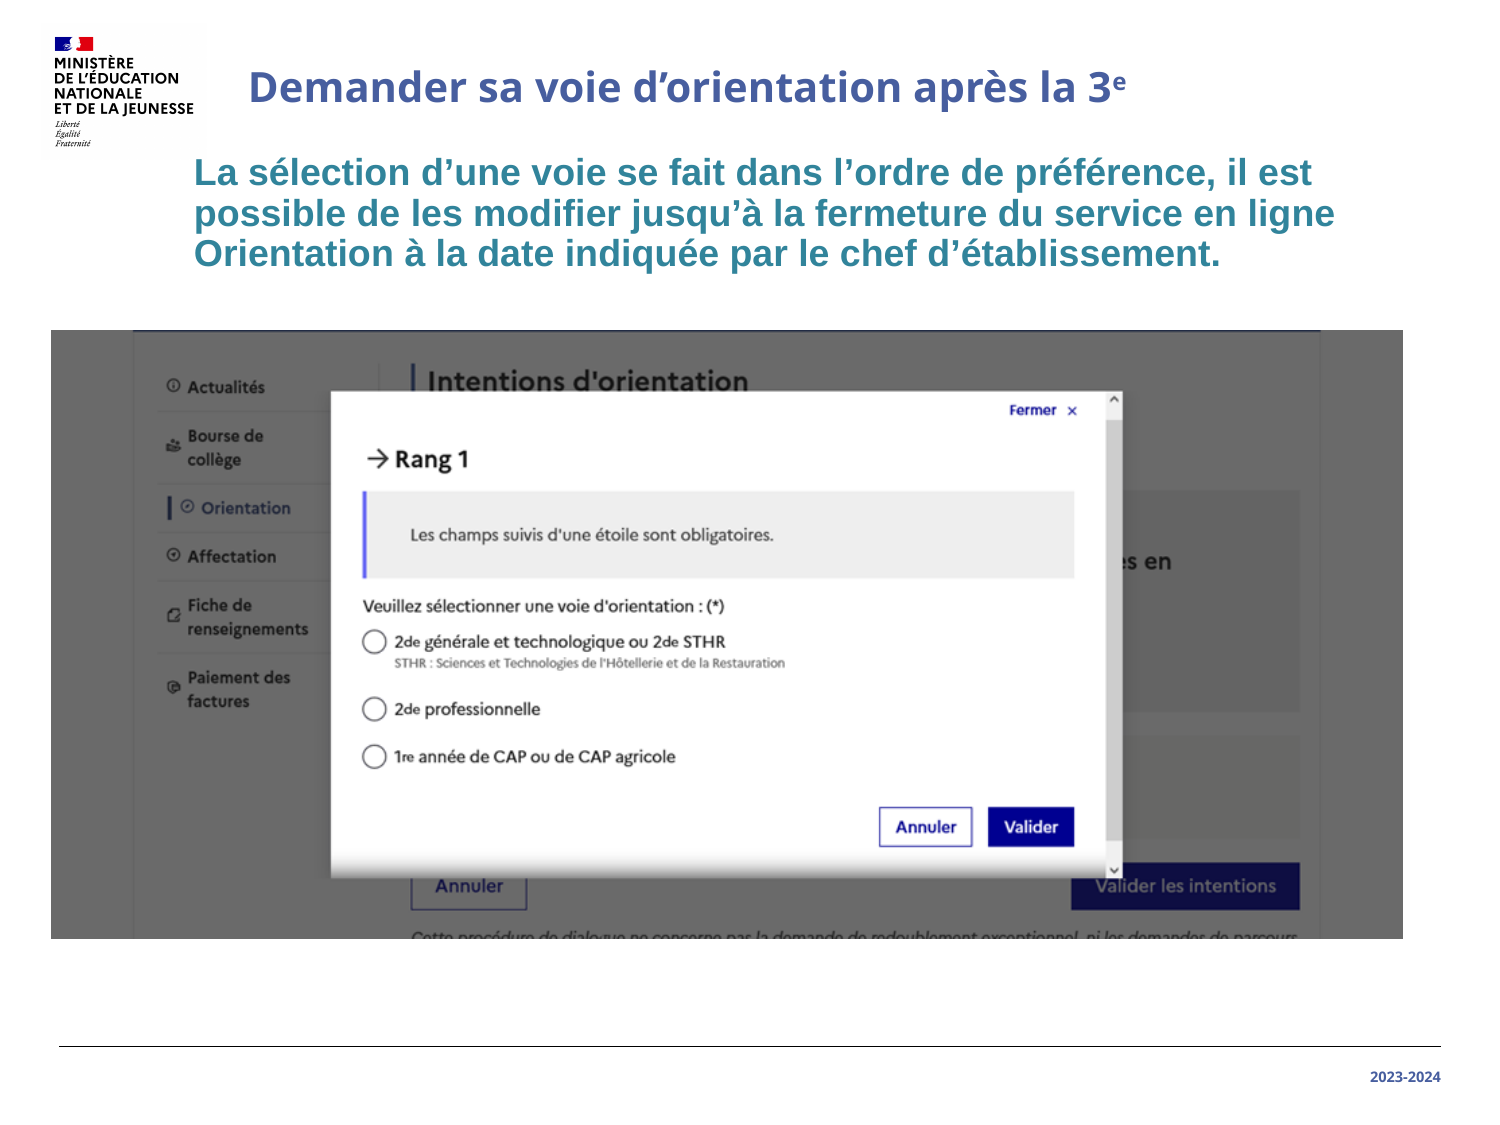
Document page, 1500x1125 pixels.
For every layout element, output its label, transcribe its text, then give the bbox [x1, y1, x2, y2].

picture [51, 330, 1403, 939]
slide_number 2023-2024 [1249, 1046, 1441, 1125]
title La sélection d’une voie se fait dans l’ordre de préférence, il est possible de les modifier jusqu’à la fermeture du service en ligne Orientation à la date indiquée par le chef d’établissement. [193, 224, 1345, 308]
text_box Demander sa voie d’orientation après la 3e [218, 0, 1424, 126]
picture [41, 23, 207, 160]
